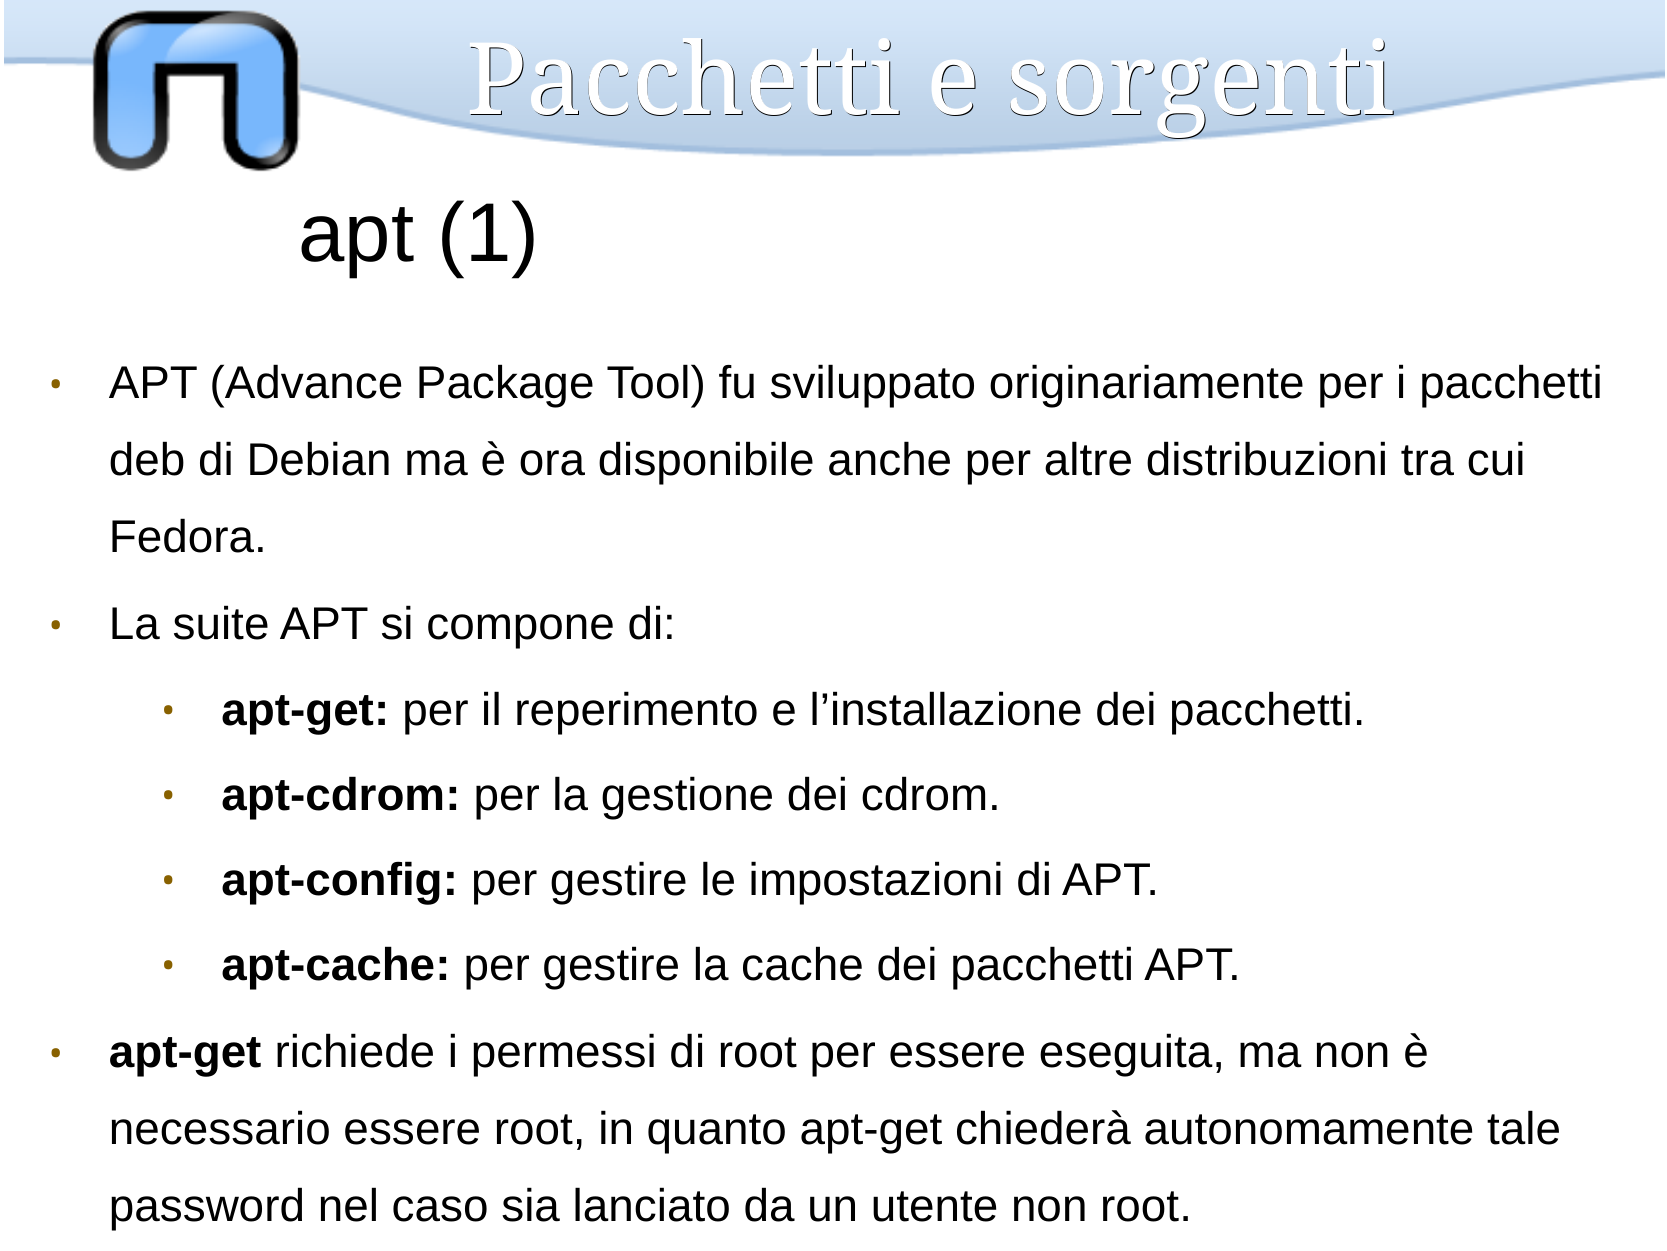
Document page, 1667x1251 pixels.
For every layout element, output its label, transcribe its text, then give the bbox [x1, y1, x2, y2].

text_box Pacchetti e sorgenti [373, 0, 1497, 159]
picture [0, 0, 1667, 323]
list APT (Advance Package Tool) fu sviluppato originariamente per i pacchetti deb di Debian ma è ora disponibile anche per altre distribuzioni tra cui Fedora. La suite APT si compone di: apt-get: per il reperimento e l’installazione dei pacchetti. apt-cdrom: per la gestione dei cdrom. apt-config: per gestire le impostazioni di APT. apt-cache: per gestire la cache dei pacchetti APT. apt-get richiede i permessi di root per essere eseguita, ma non è necessario essere root, in quanto apt-get chiederà autonomamente tale password nel caso sia lanciato da un utente non root. [0, 323, 1667, 1251]
title apt (1) [283, 157, 1409, 308]
